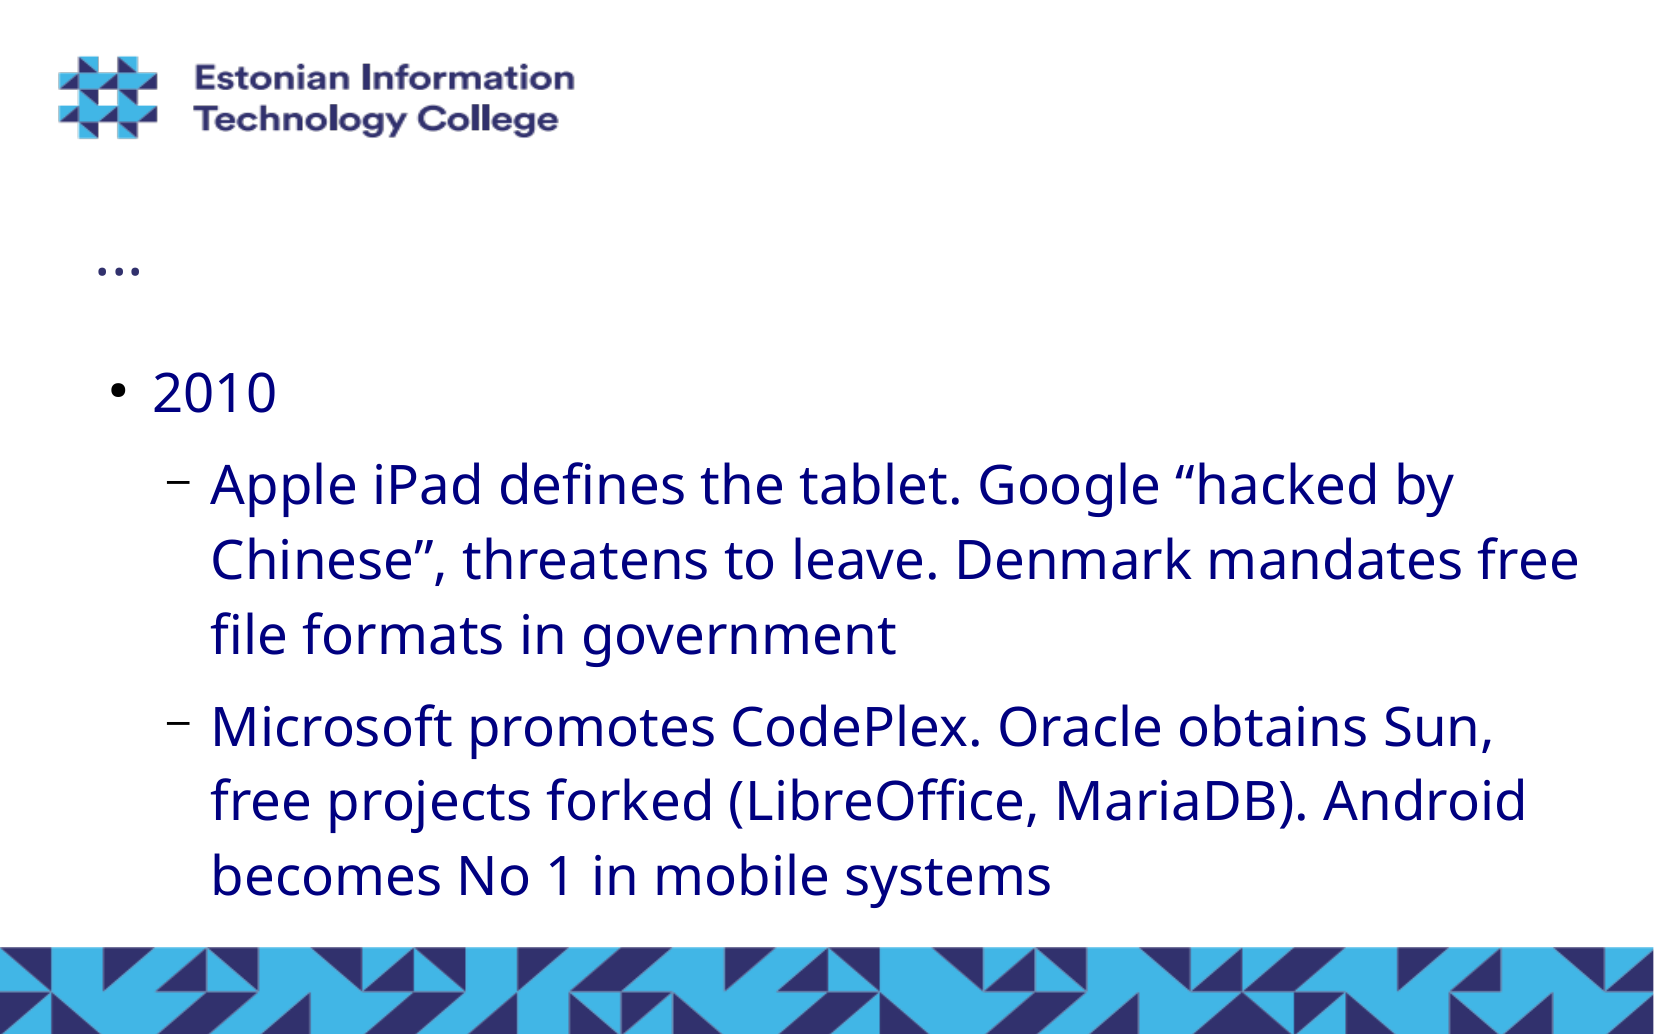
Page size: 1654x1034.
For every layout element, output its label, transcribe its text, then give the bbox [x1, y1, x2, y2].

title ... [94, 165, 1231, 338]
list 2010 Apple iPad defines the tablet. Google “hacked by Chinese”, threatens to leave. Denmark mandates free file formats in government Microsoft promotes CodePlex. Oracle obtains Sun, free projects forked (LibreOffice, MariaDB). Android becomes No 1 in mobile systems [94, 354, 1607, 922]
